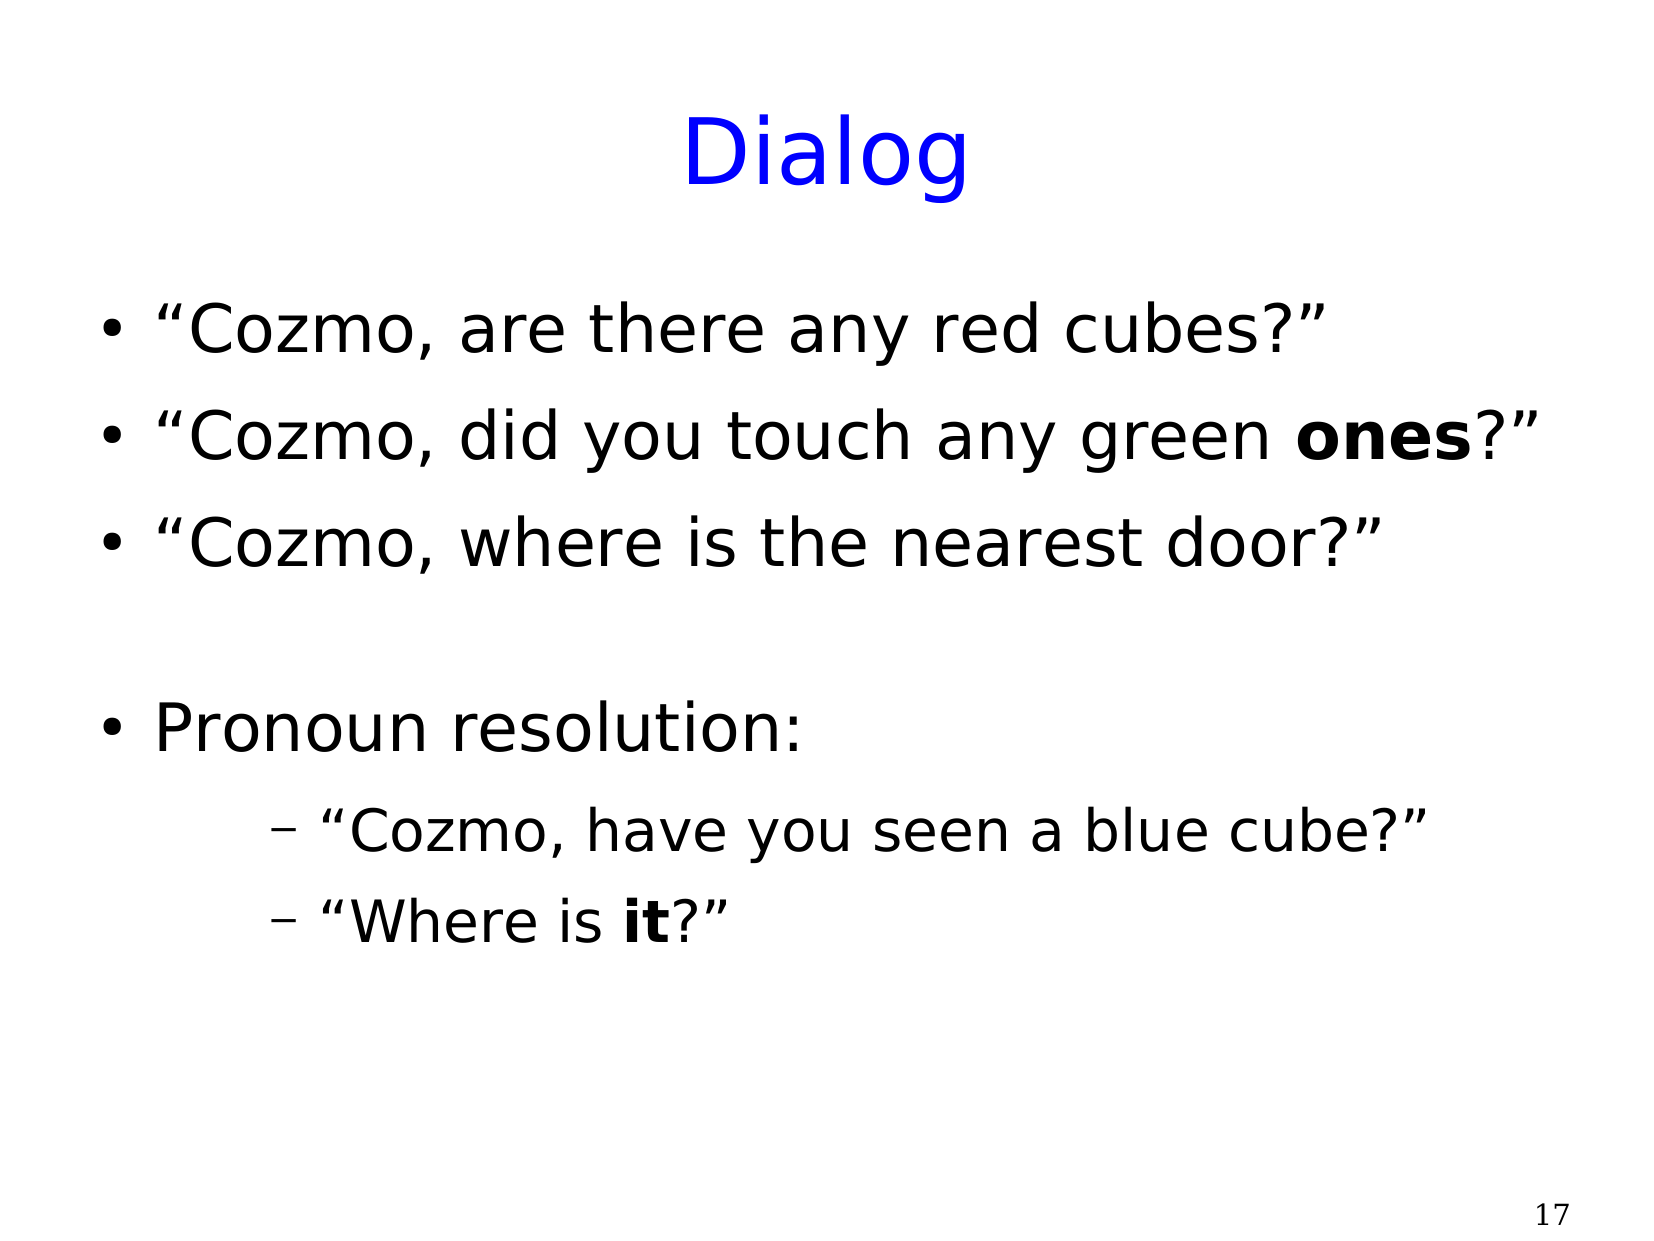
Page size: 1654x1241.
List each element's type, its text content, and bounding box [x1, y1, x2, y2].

list “Cozmo, are there any red cubes?” “Cozmo, did you touch any green ones?” “Cozmo, where is the nearest door?” Pronoun resolution: “Cozmo, have you seen a blue cube?” “Where is it?” [82, 290, 1571, 1109]
title Dialog [82, 49, 1571, 257]
